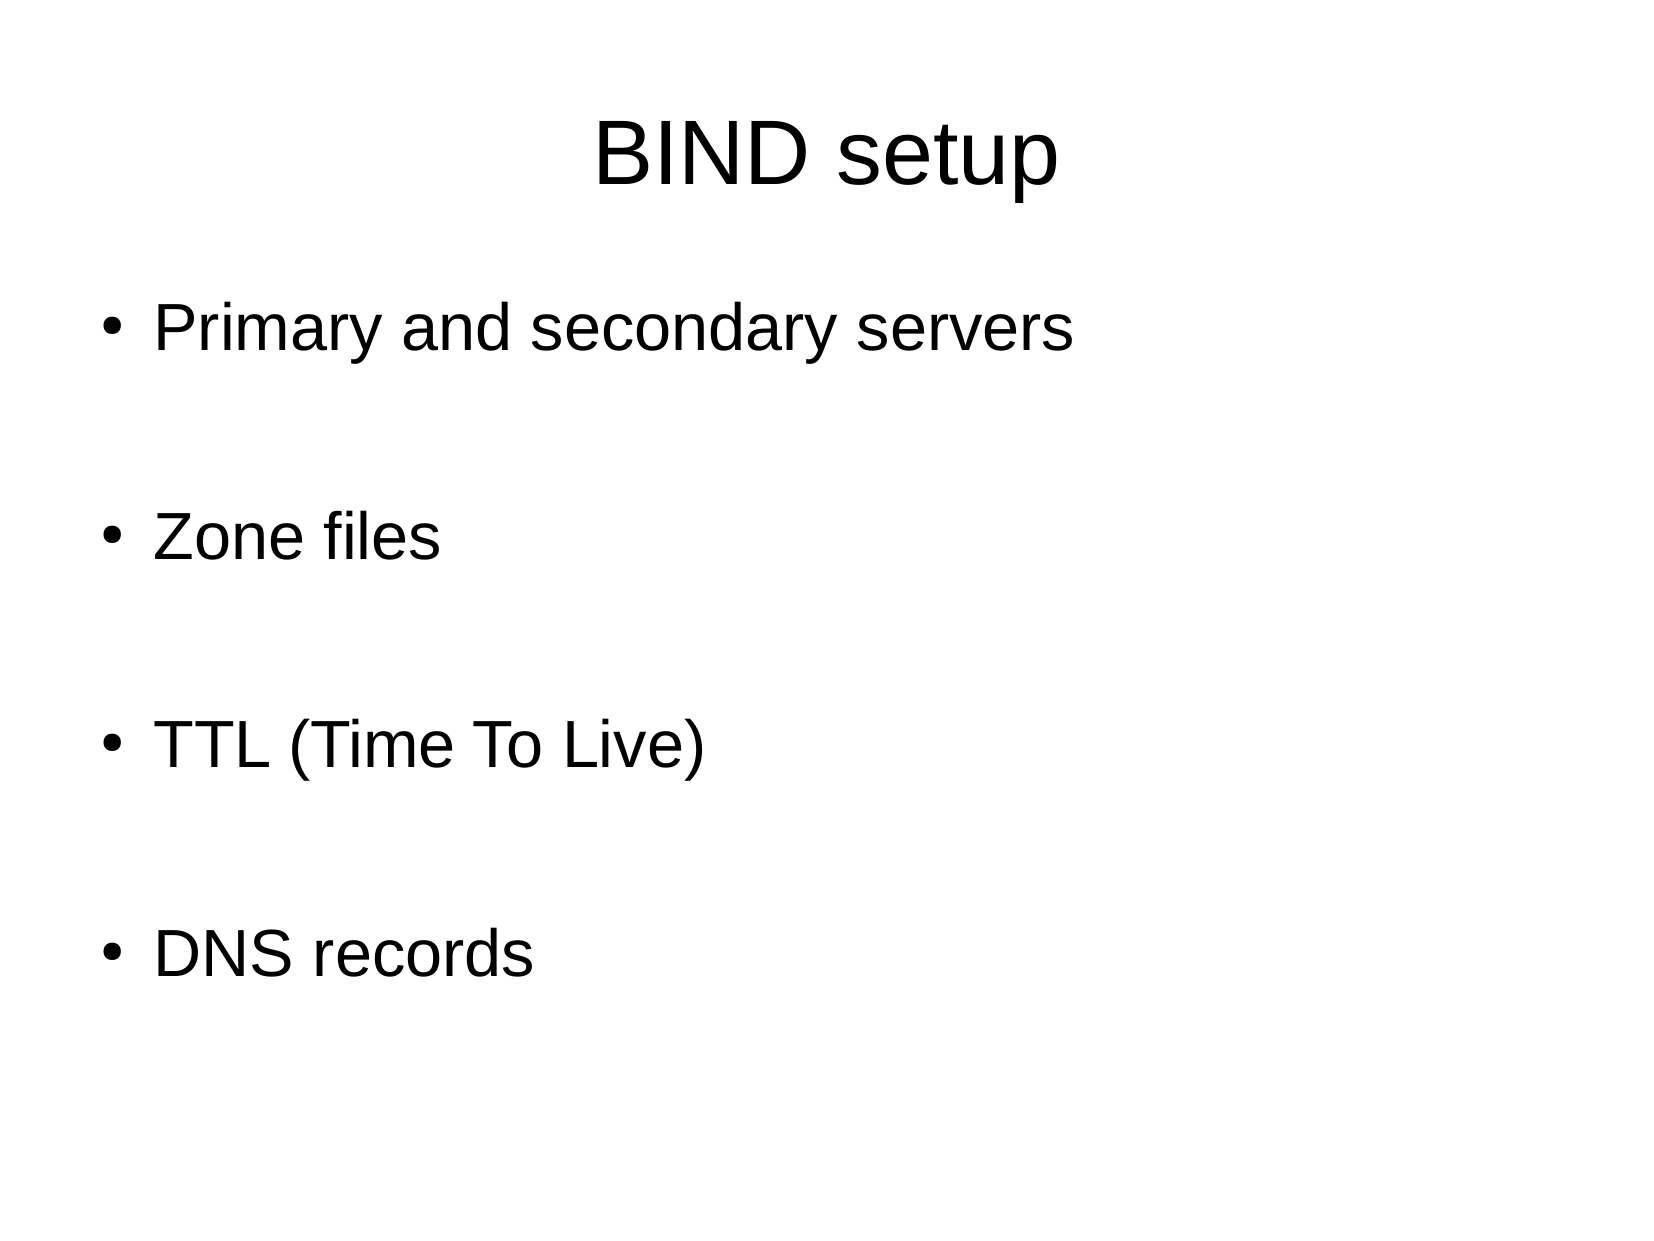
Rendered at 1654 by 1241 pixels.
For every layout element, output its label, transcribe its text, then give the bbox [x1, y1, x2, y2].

list Primary and secondary servers Zone files TTL (Time To Live) DNS records [82, 290, 1571, 1010]
title BIND setup [82, 49, 1571, 257]
